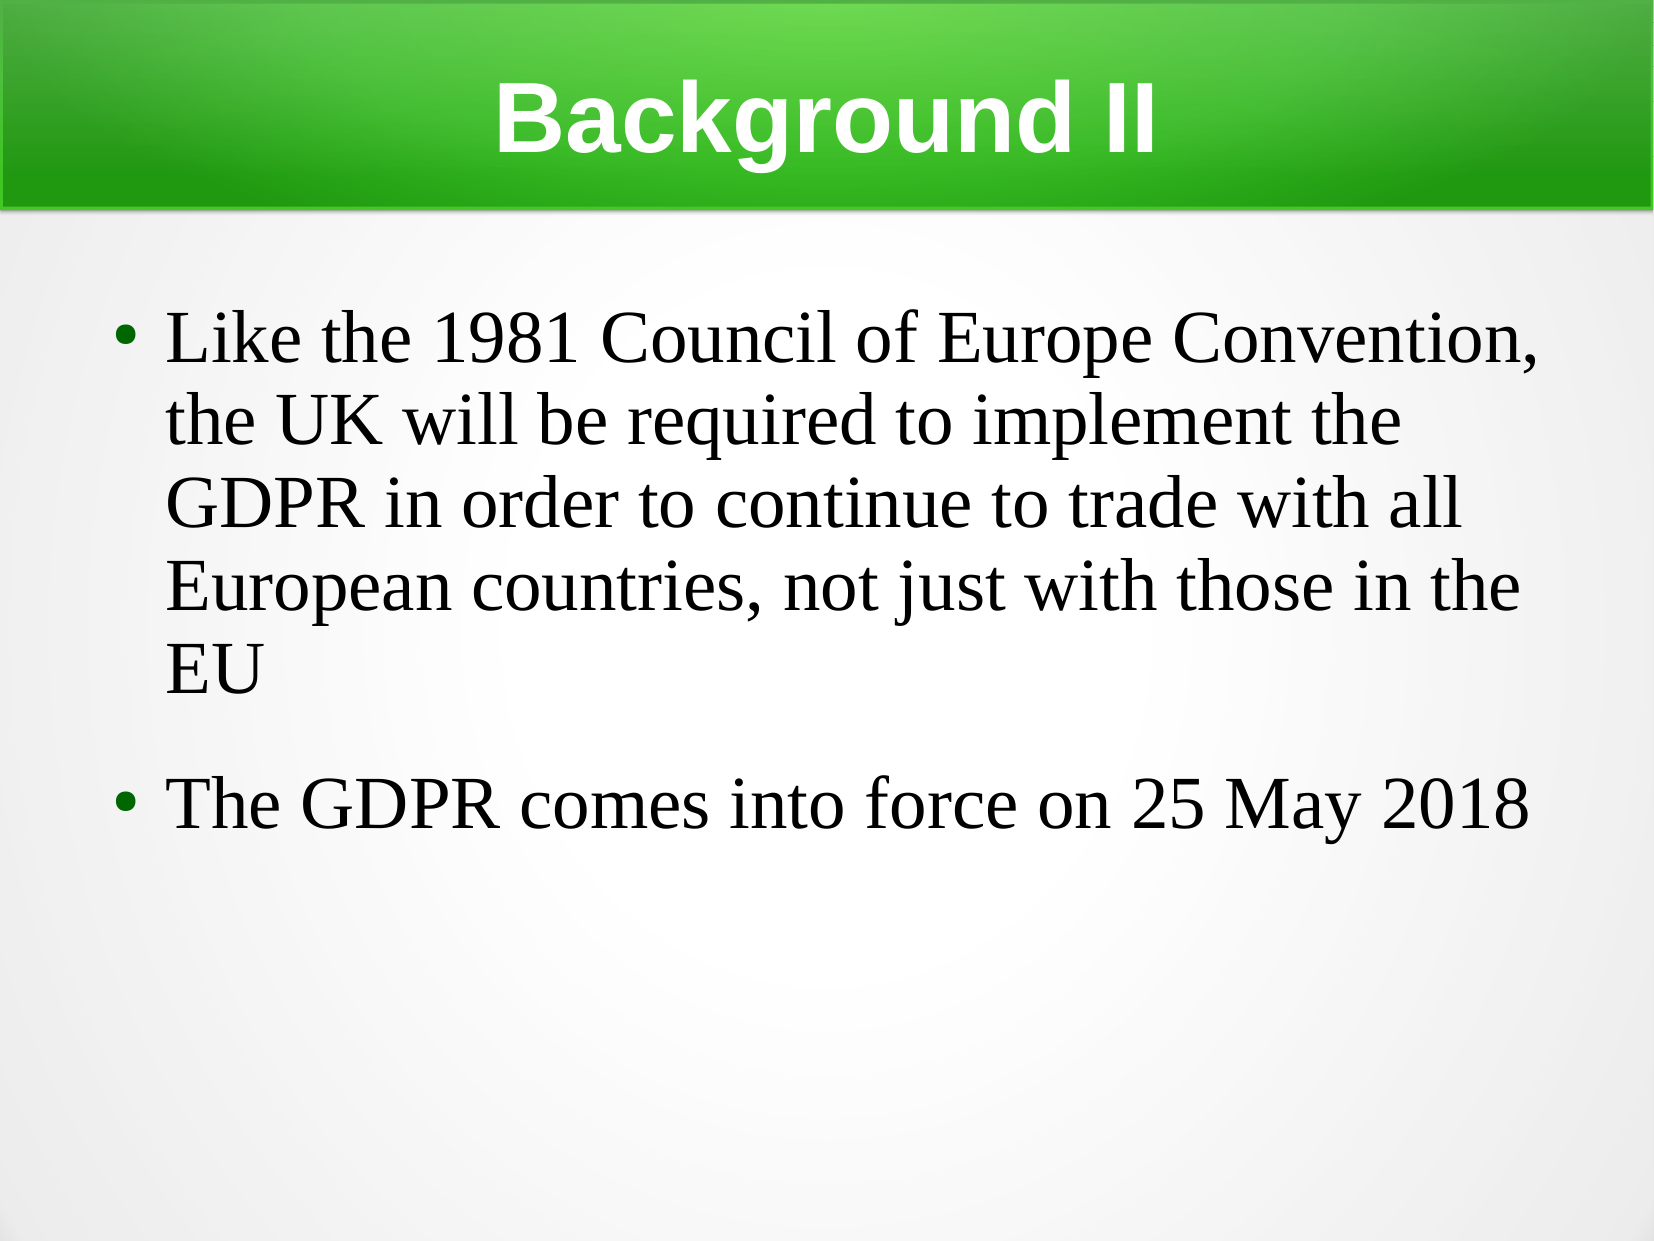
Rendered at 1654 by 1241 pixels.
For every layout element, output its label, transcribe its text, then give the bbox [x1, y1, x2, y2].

title Background II [82, 46, 1571, 190]
list Like the 1981 Council of Europe Convention, the UK will be required to implement the GDPR in order to continue to trade with all European countries, not just with those in the EU The GDPR comes into force on 25 May 2018 [94, 295, 1583, 1145]
